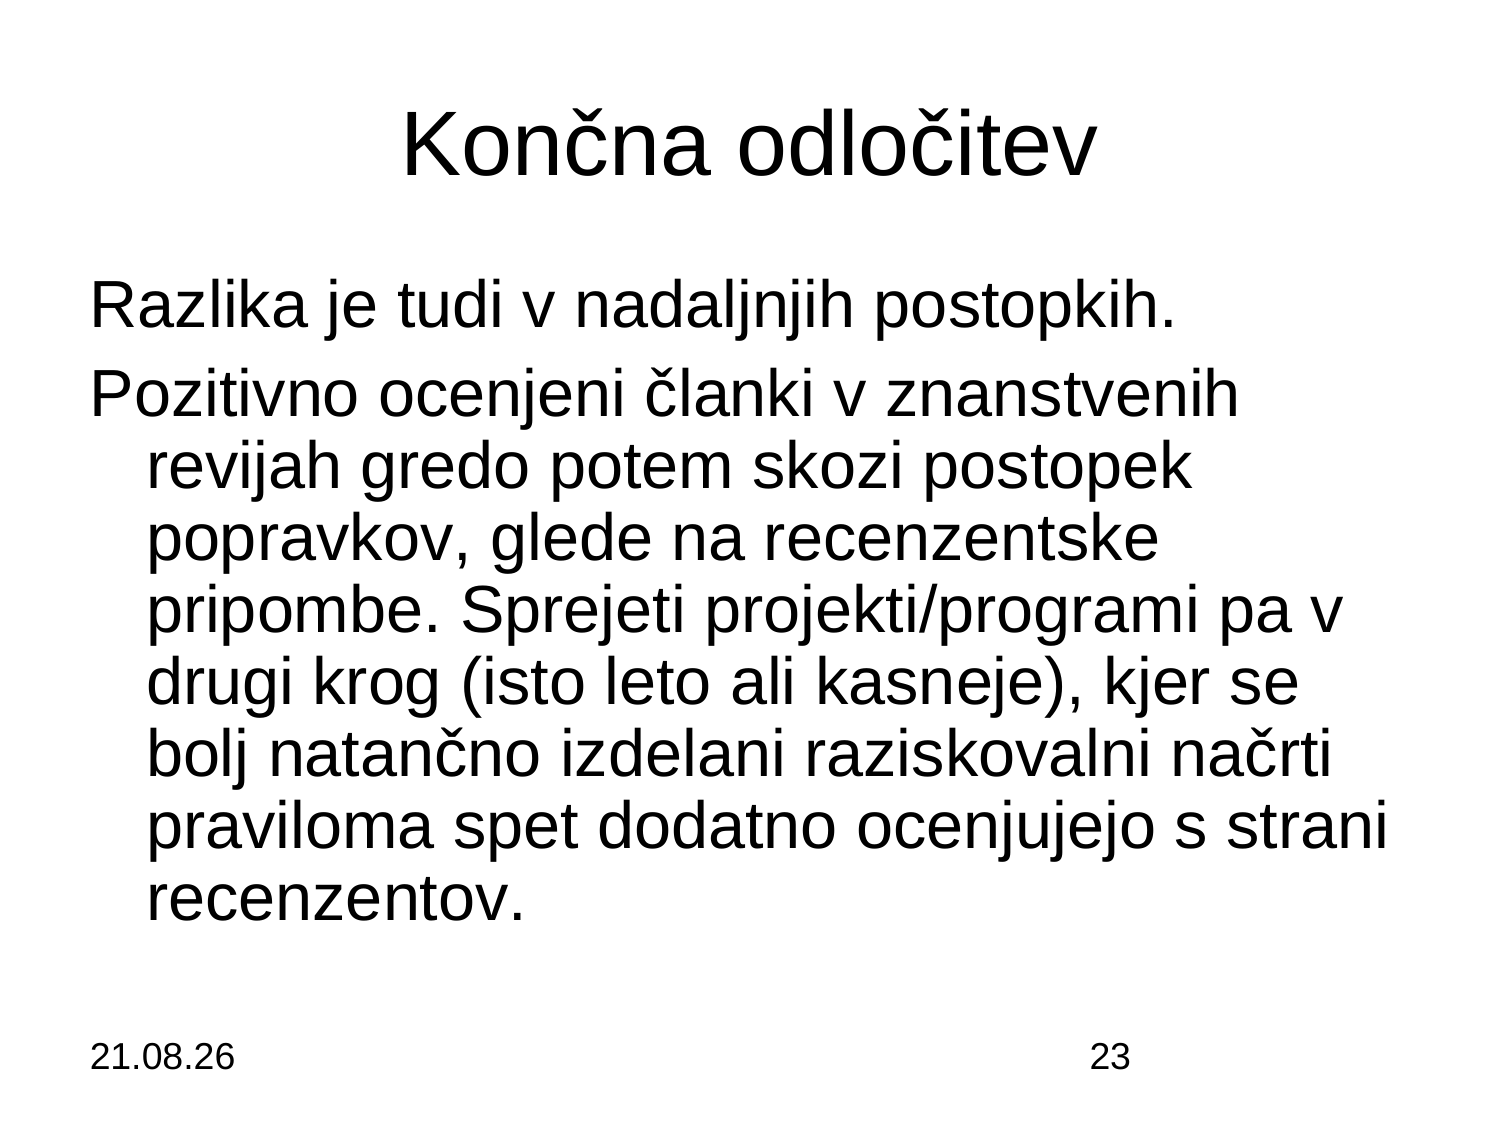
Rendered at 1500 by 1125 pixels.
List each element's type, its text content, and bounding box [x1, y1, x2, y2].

title Končna odločitev [75, 45, 1426, 233]
list Razlika je tudi v nadaljnjih postopkih. Pozitivno ocenjeni članki v znanstvenih revijah gredo potem skozi postopek popravkov, glede na recenzentske pripombe. Sprejeti projekti/programi pa v drugi krog (isto leto ali kasneje), kjer se bolj natančno izdelani raziskovalni načrti praviloma spet dodatno ocenjujejo s strani recenzentov. [75, 262, 1426, 1006]
